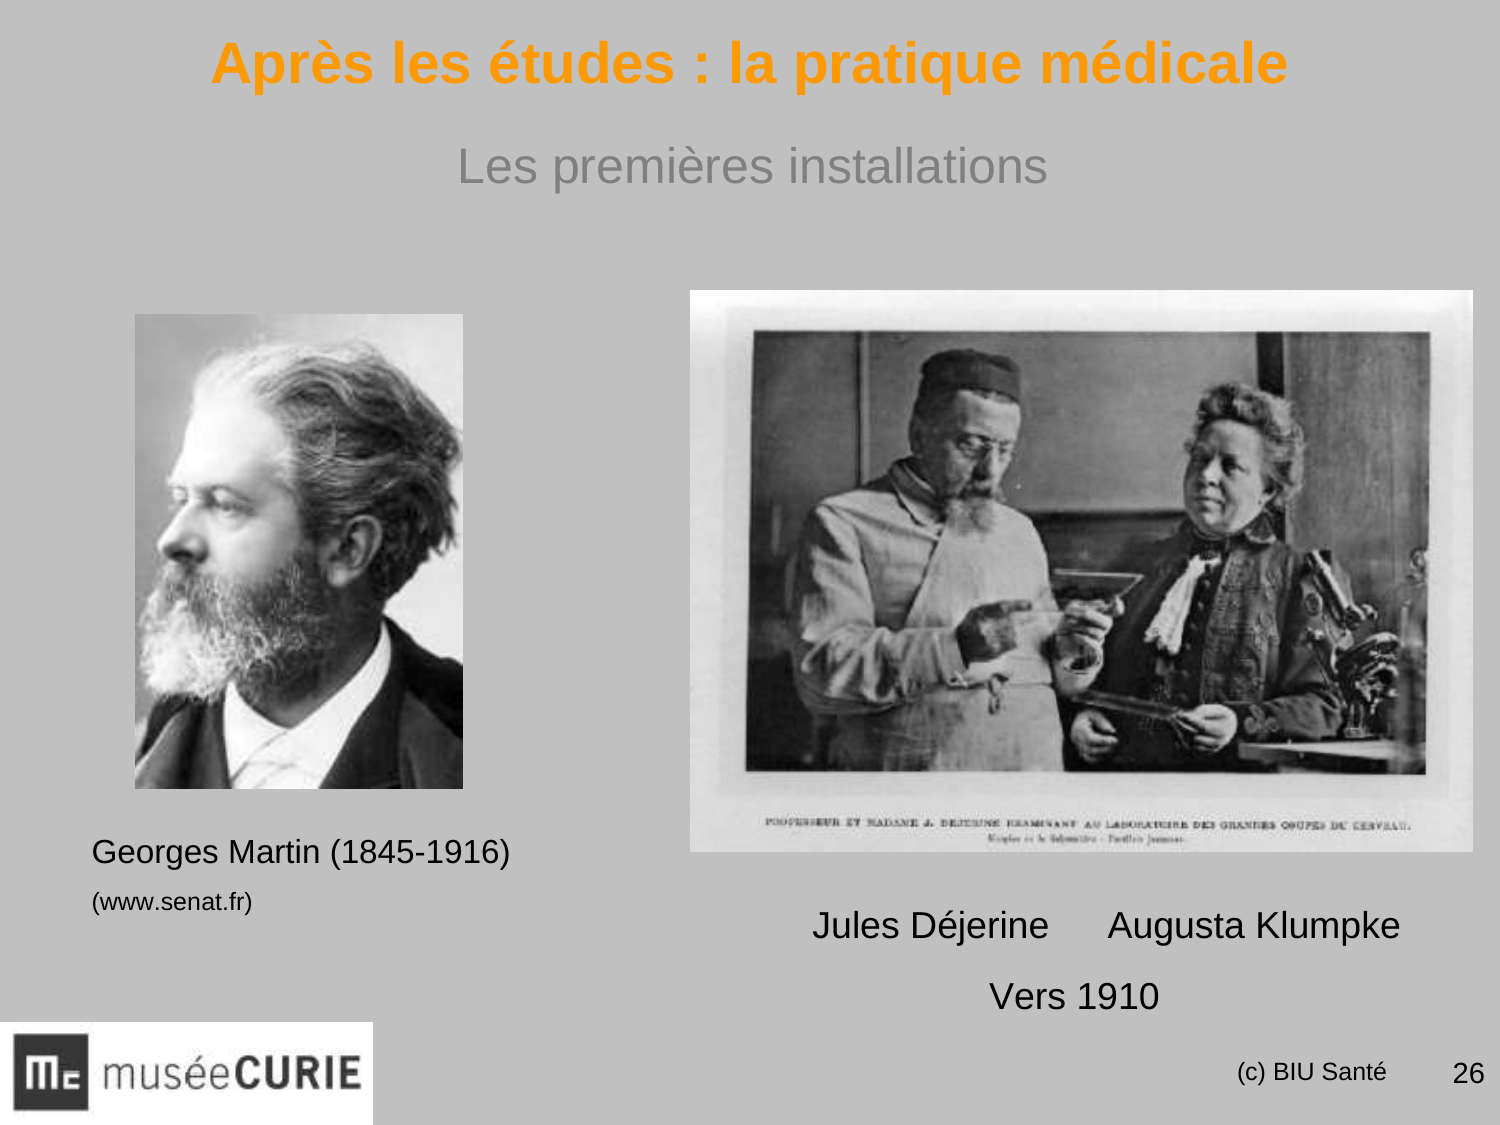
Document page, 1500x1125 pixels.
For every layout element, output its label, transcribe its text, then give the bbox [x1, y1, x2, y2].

text_box Augusta Klumpke [1092, 893, 1427, 954]
picture [0, 1022, 373, 1125]
text_box Vers 1910 [974, 964, 1223, 1025]
text_box Les premières installations [442, 125, 1105, 201]
picture [690, 290, 1473, 852]
text_box Jules Déjerine [797, 893, 1075, 954]
text_box Georges Martin (1845-1916) (www.senat.fr) [76, 822, 562, 924]
text_box <numéro> [1387, 1046, 1500, 1125]
text_box Après les études : la pratique médicale [41, 30, 1459, 103]
text_box (c) BIU Santé [1222, 1034, 1447, 1096]
picture [135, 314, 463, 789]
